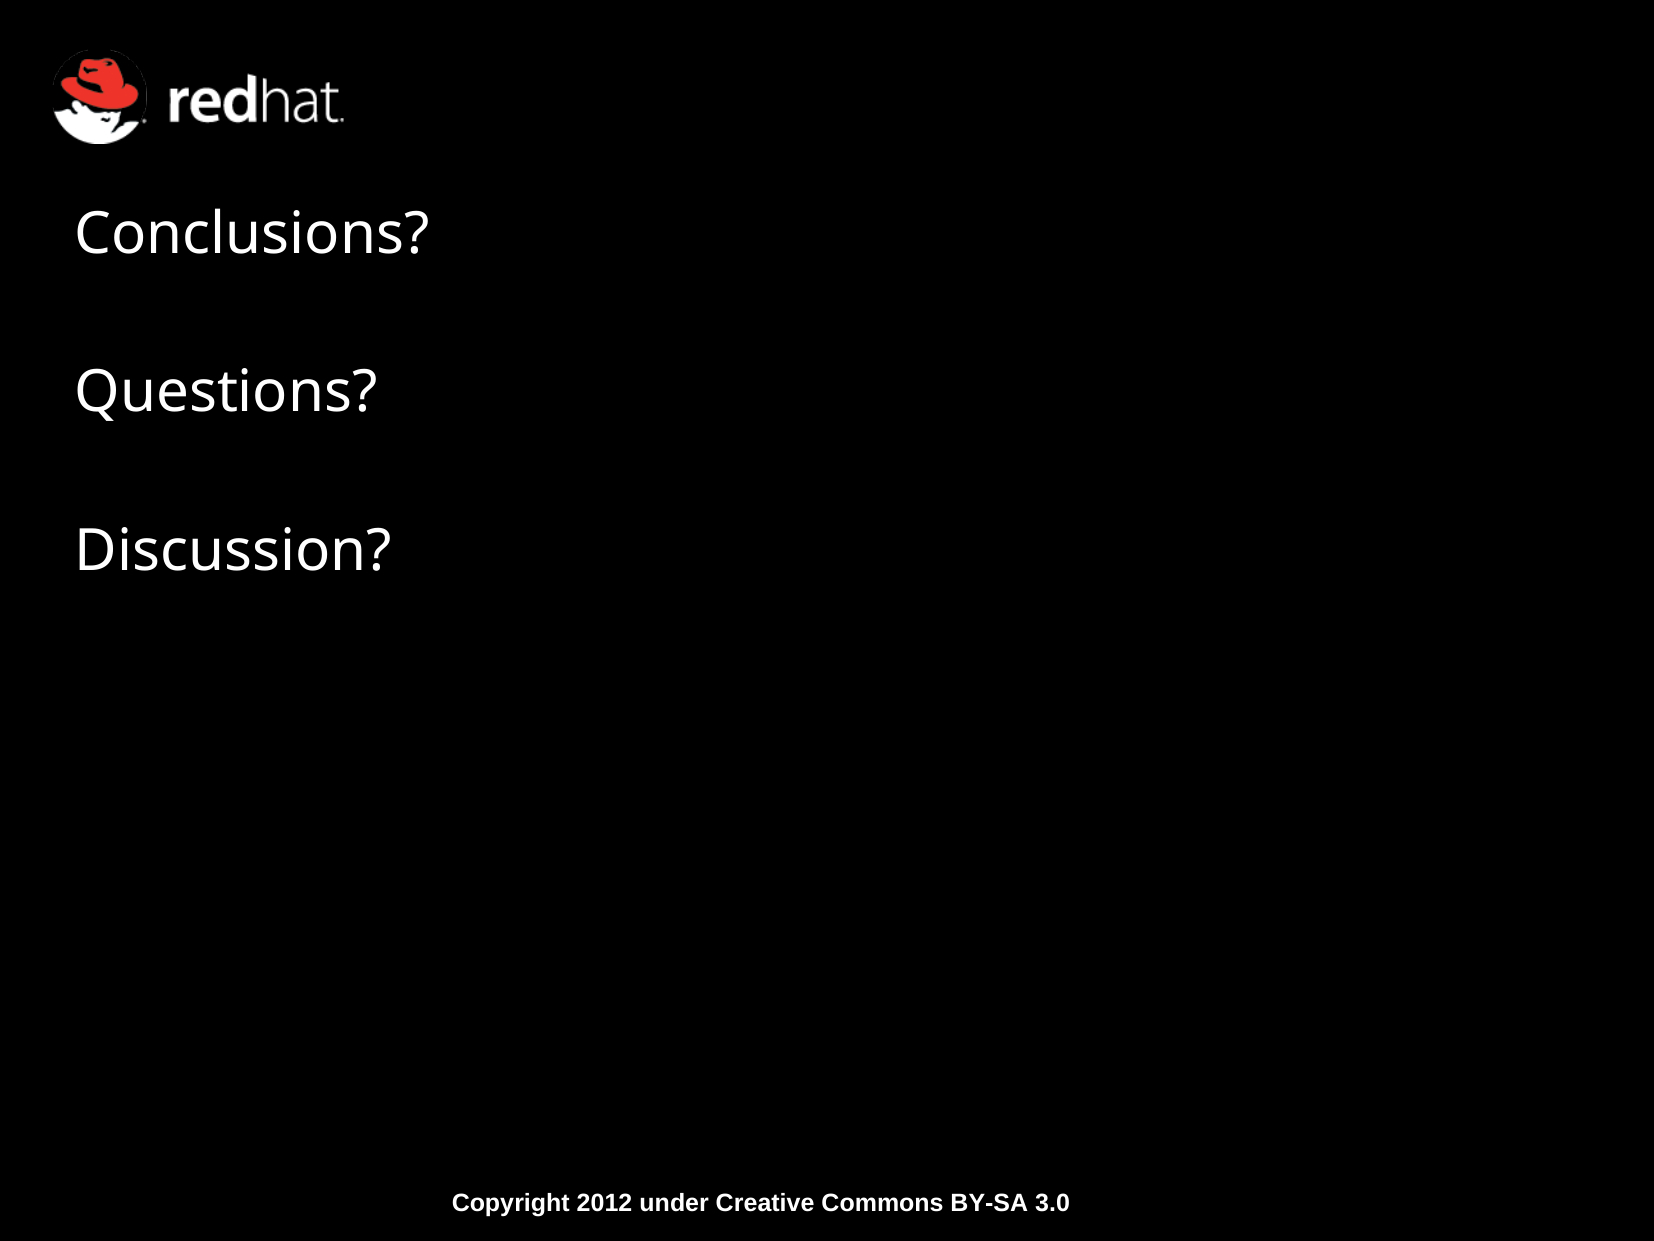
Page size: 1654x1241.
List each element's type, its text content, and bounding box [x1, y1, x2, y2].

title Conclusions? Questions? Discussion? [74, 89, 1506, 690]
picture [52, 49, 345, 144]
